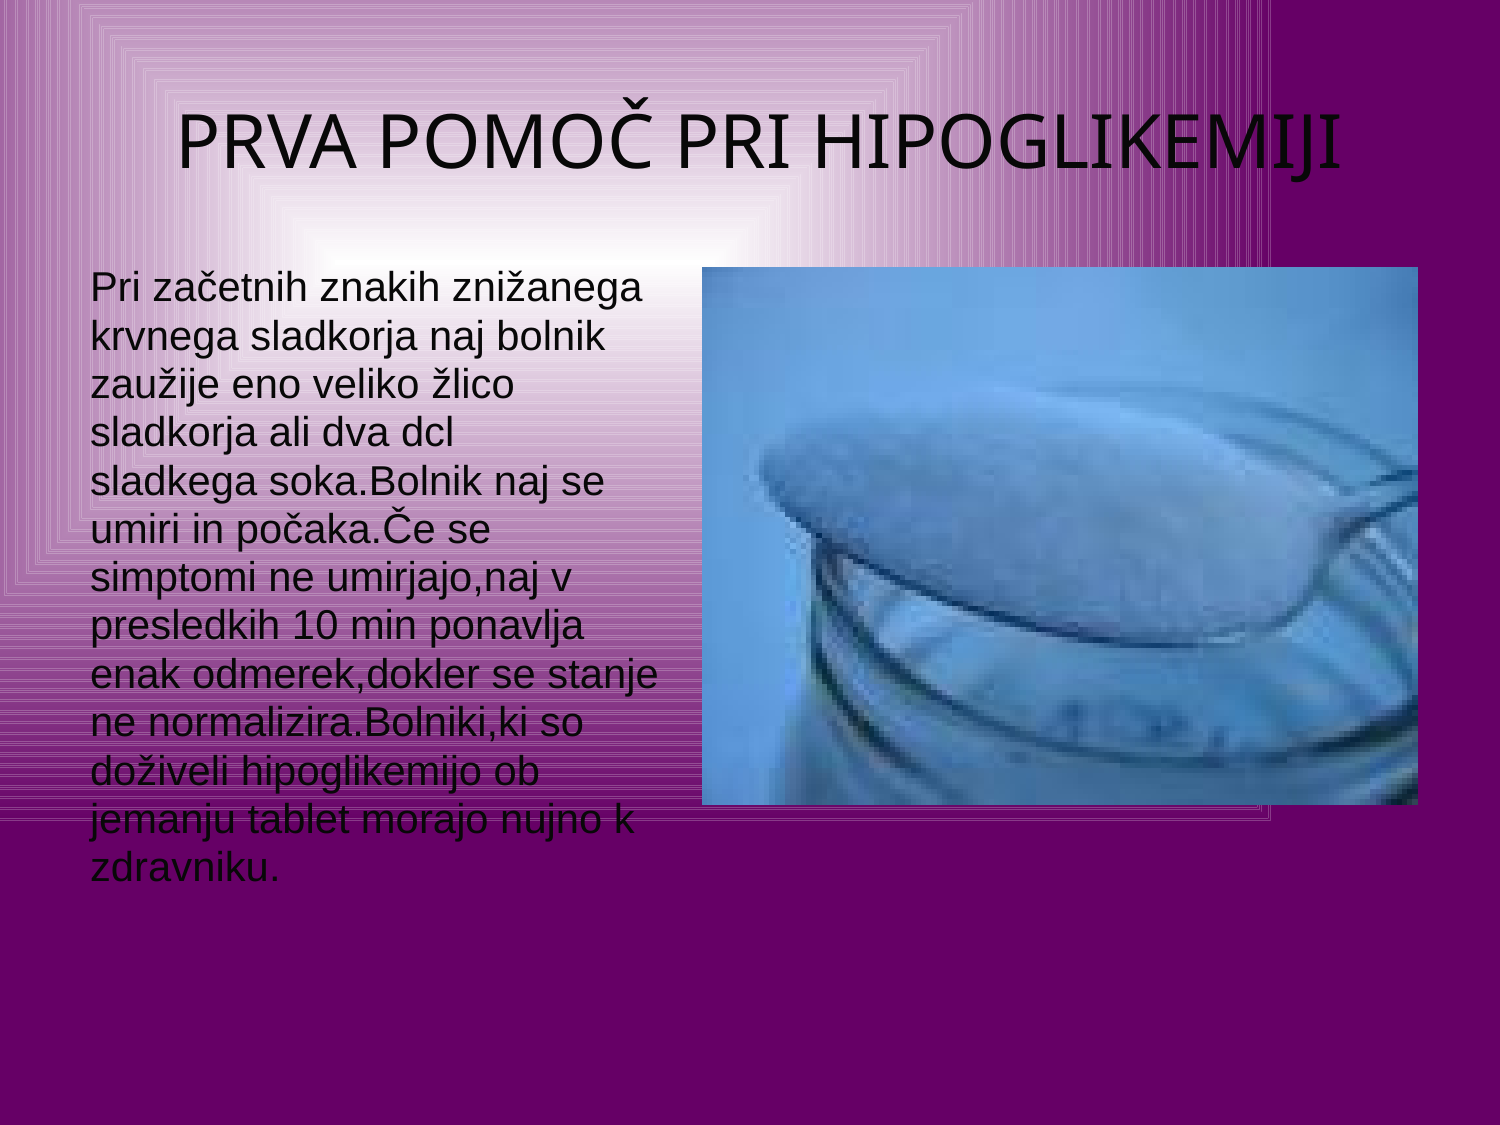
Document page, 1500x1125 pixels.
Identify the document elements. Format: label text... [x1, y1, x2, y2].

list Pri začetnih znakih znižanega krvnega sladkorja naj bolnik zaužije eno veliko žlico sladkorja ali dva dcl sladkega soka.Bolnik naj se umiri in počaka.Če se simptomi ne umirjajo,naj v presledkih 10 min ponavlja enak odmerek,dokler se stanje ne normalizira.Bolniki,ki so doživeli hipoglikemijo ob jemanju tablet morajo nujno k zdravniku. [75, 262, 680, 1005]
picture [702, 267, 1418, 805]
title PRVA POMOČ PRI HIPOGLIKEMIJI [75, 45, 1425, 233]
